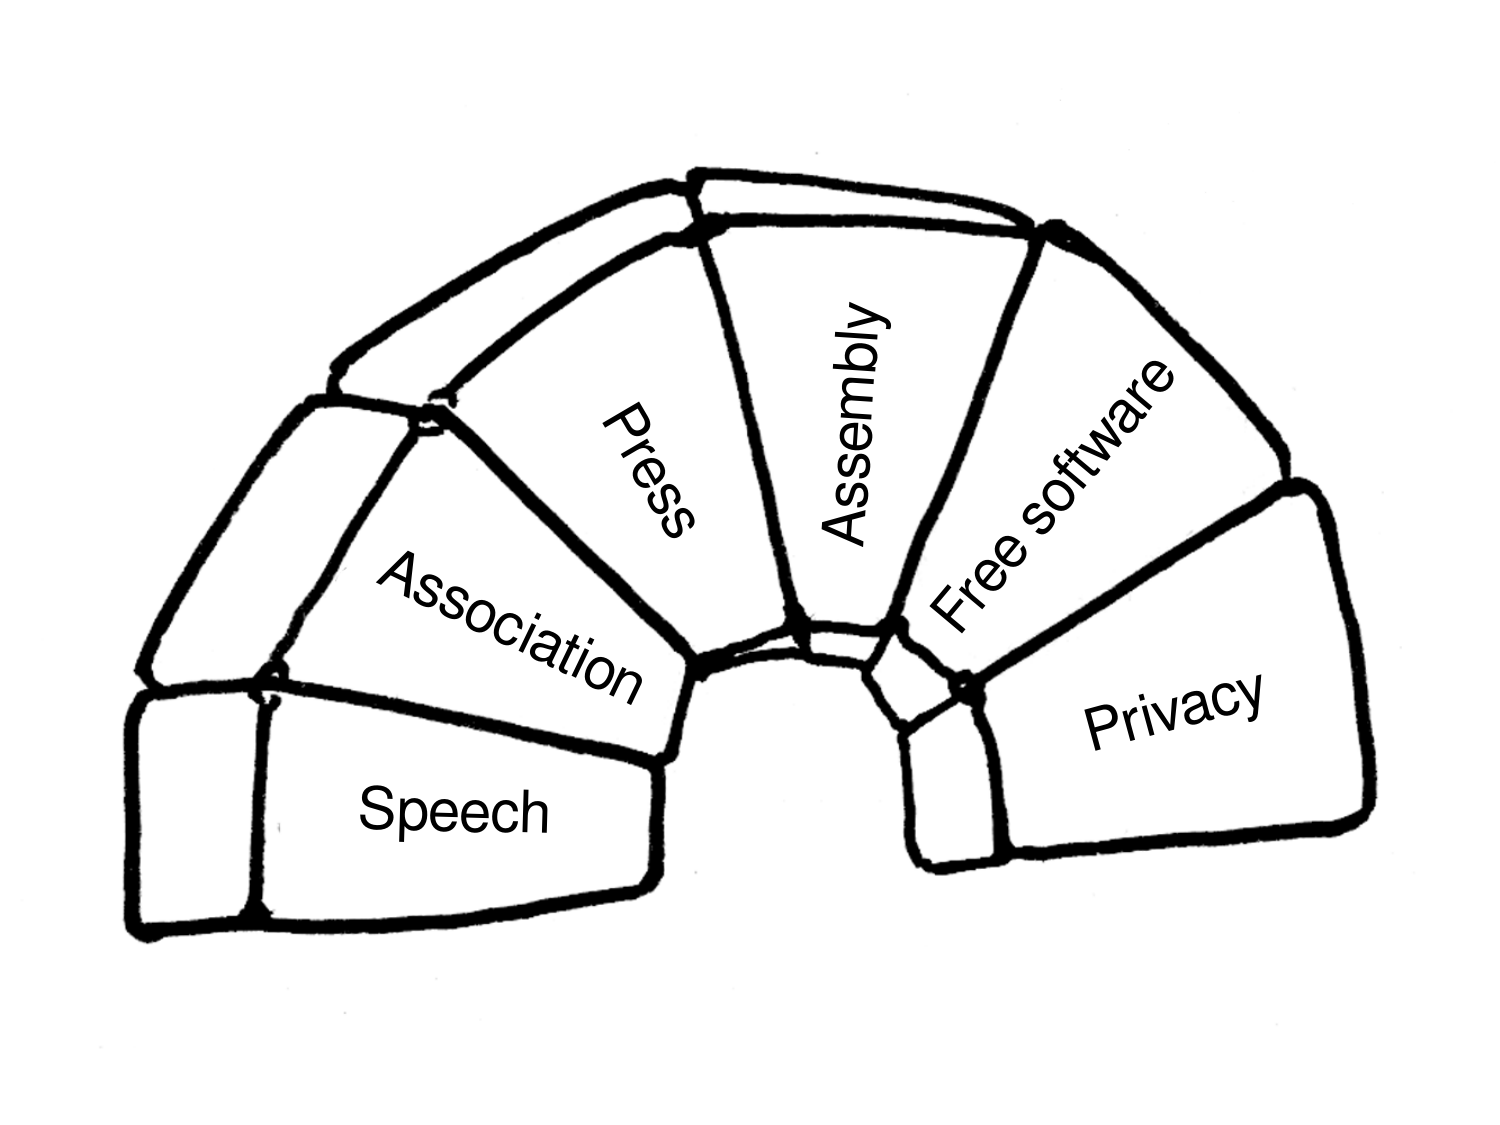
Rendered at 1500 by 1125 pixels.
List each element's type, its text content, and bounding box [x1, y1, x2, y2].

text_box Free software [888, 306, 1225, 685]
text_box Association [319, 509, 706, 750]
text_box Privacy [973, 621, 1380, 803]
text_box Press [515, 278, 788, 668]
text_box Assembly [801, 209, 909, 641]
picture [0, 75, 1500, 1050]
text_box Speech [247, 768, 663, 861]
